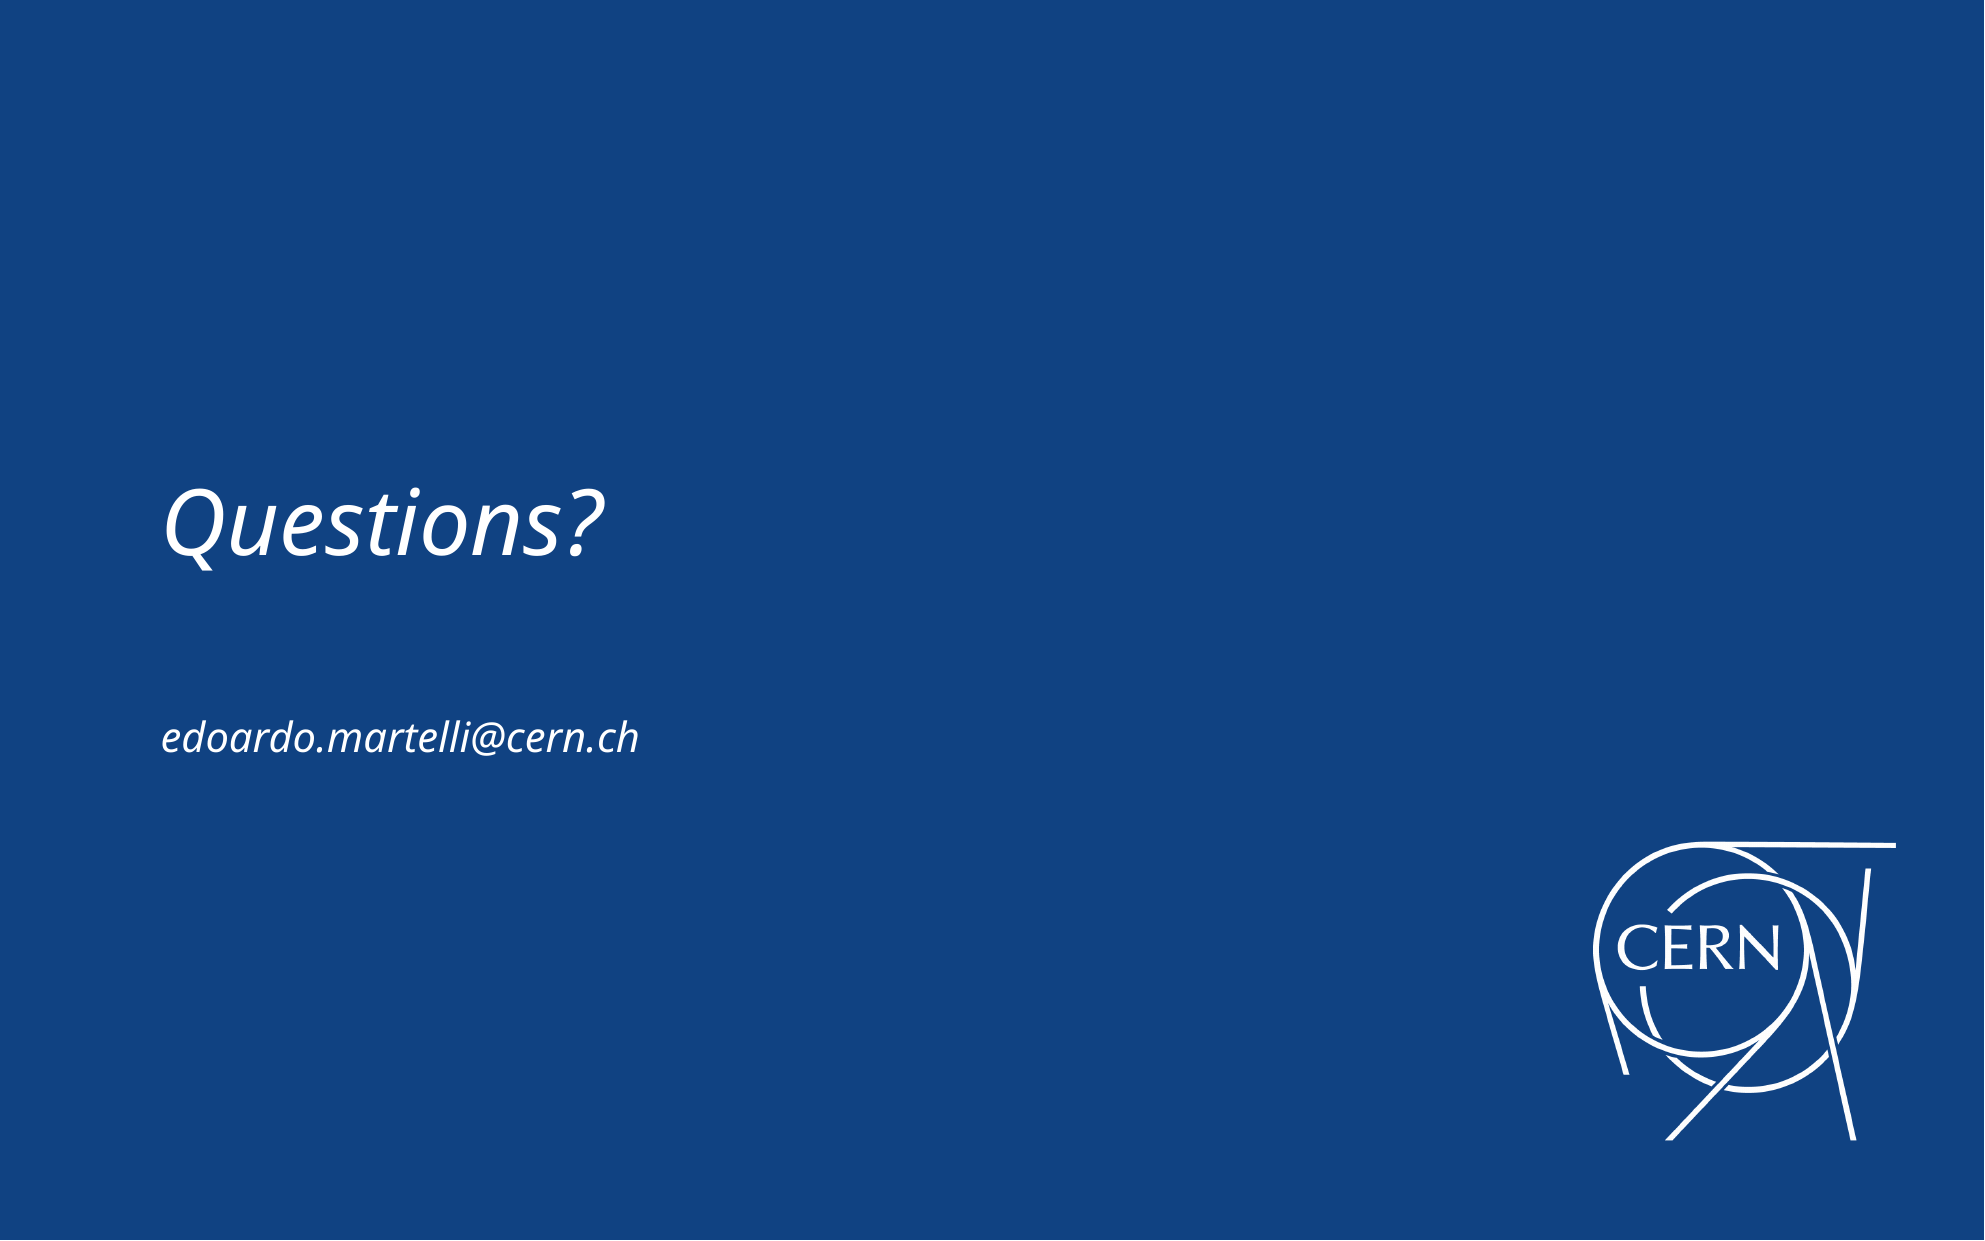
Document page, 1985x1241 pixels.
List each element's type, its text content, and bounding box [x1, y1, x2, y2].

title Questions? edoardo.martelli@cern.ch [160, 309, 1660, 1037]
picture [1593, 840, 1896, 1142]
